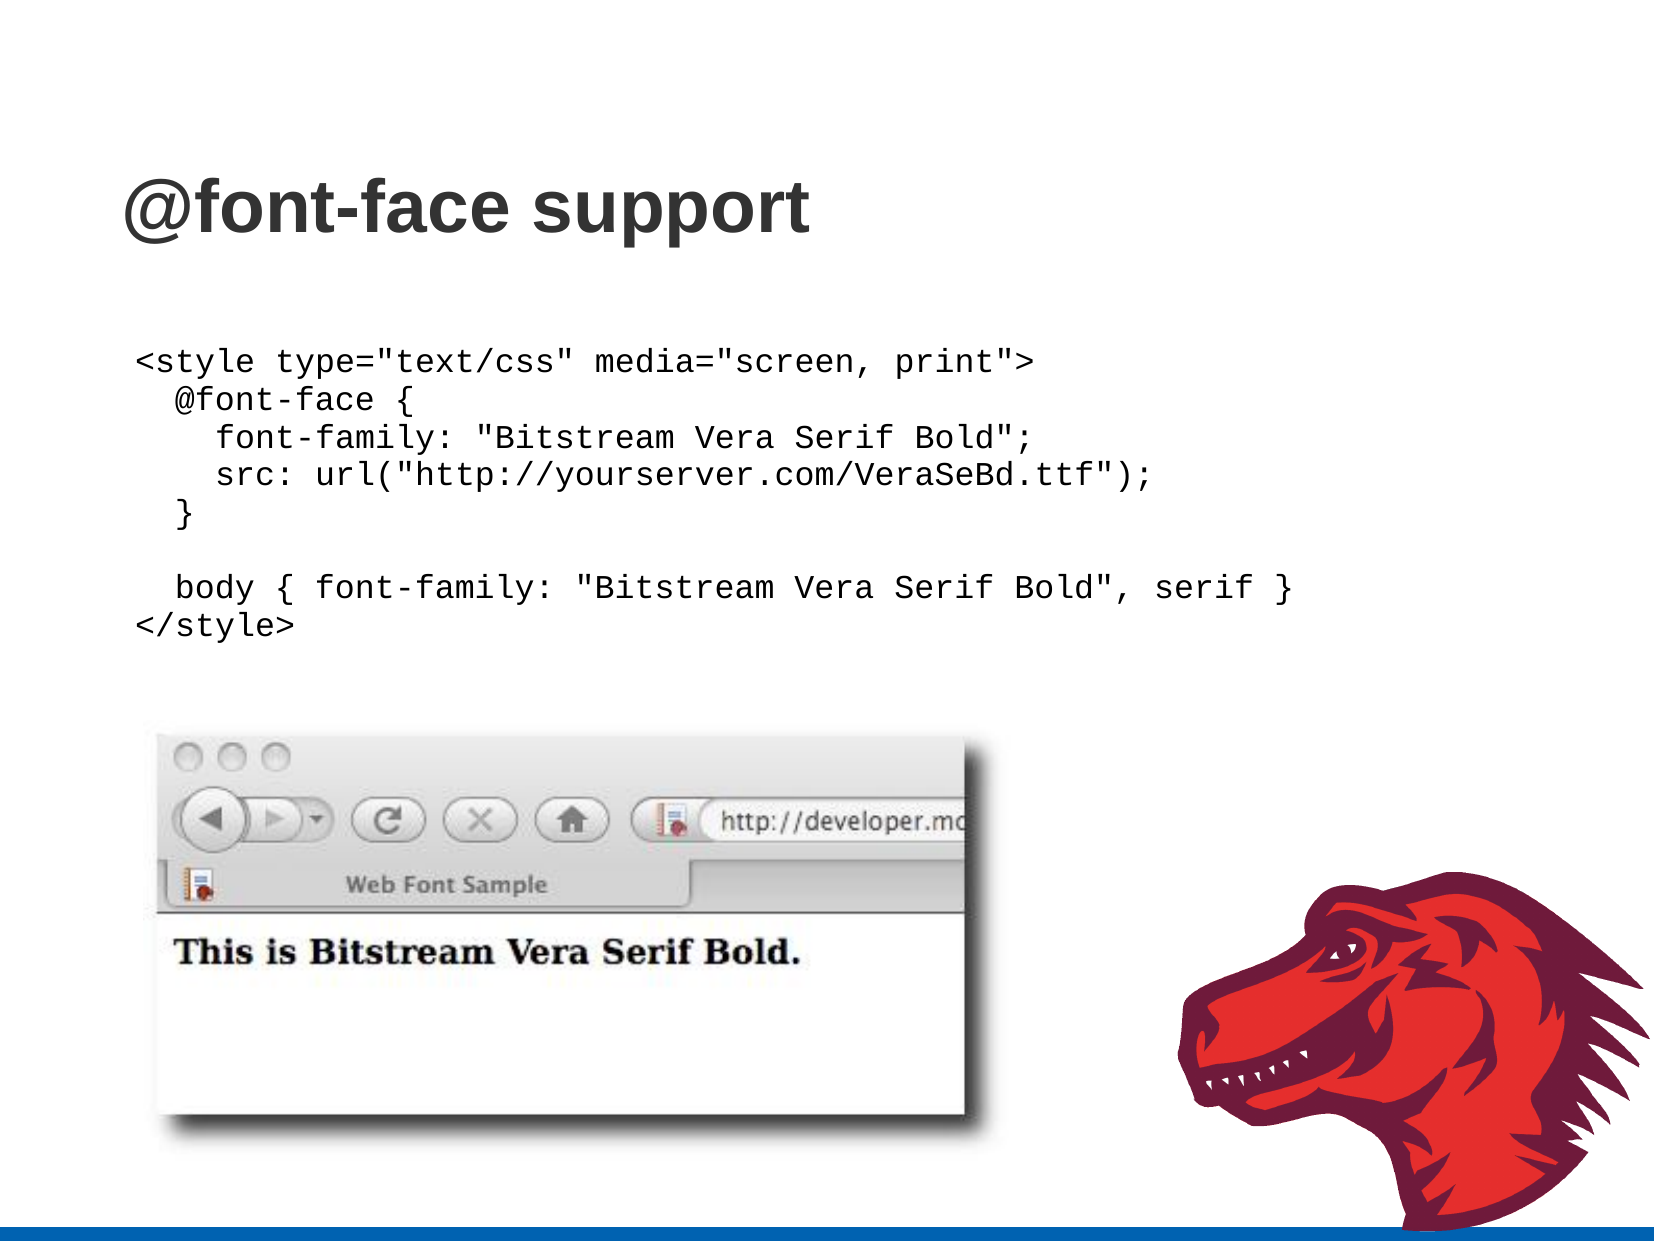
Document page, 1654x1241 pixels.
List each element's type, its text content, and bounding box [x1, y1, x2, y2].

title @font-face support [121, 102, 1534, 310]
picture [1171, 872, 1654, 1241]
picture [143, 720, 1013, 1163]
text_box <style type="text/css" media="screen, print"> @font-face { font-family: "Bitstream Vera Serif Bold"; src: url("http://yourserver.com/VeraSeBd.ttf"); } body { font-family: "Bitstream Vera Serif Bold", serif } </style> [120, 337, 1310, 692]
